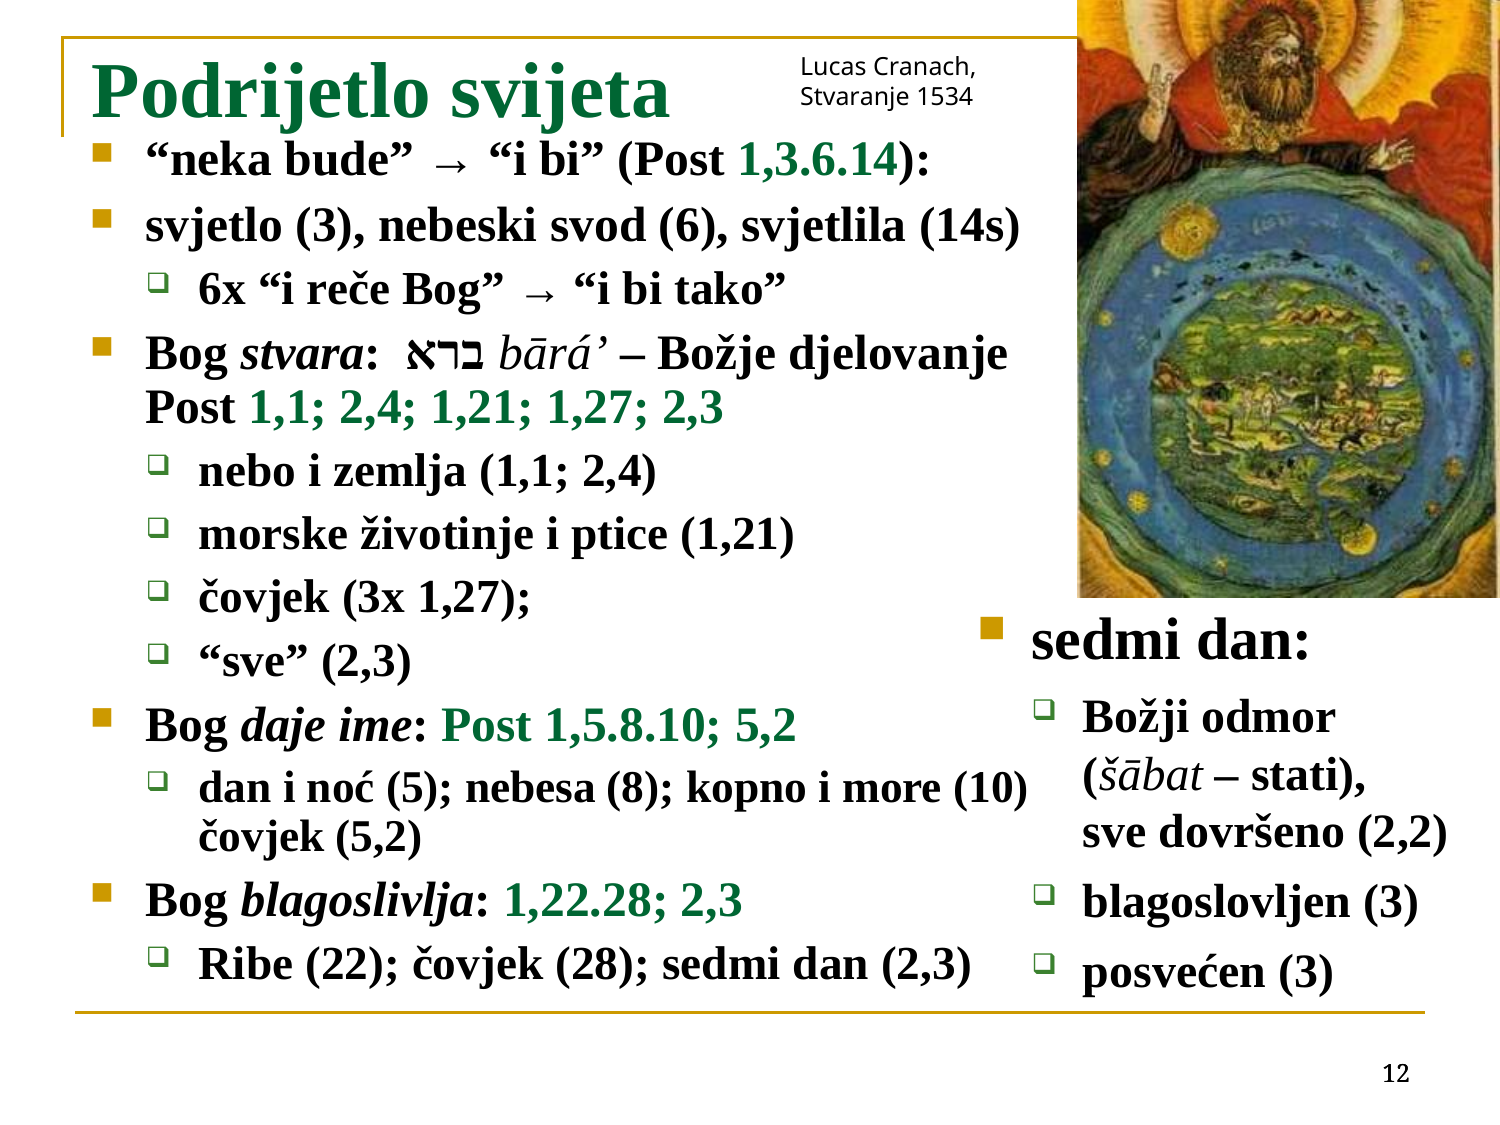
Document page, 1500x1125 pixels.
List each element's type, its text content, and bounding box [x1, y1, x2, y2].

list sedmi dan: Božji odmor (šābat – stati), sve dovršeno (2,2) blagoslovljen (3) posvećen (3) [962, 586, 1500, 1006]
title Podrijetlo svijeta [76, 30, 1077, 125]
list “neka bude” → “i bi” (Post 1,3.6.14): svjetlo (3), nebeski svod (6), svjetlila (14s) 6x “i reče Bog” → “i bi tako” Bog stvara: ברא bārá’ – Božje djelovanje Post 1,1; 2,4; 1,21; 1,27; 2,3 nebo i zemlja (1,1; 2,4) morske životinje i ptice (1,21) čovjek (3x 1,27); “sve” (2,3) Bog daje ime: Post 1,5.8.10; 5,2 dan i noć (5); nebesa (8); kopno i more (10) čovjek (5,2) Bog blagoslivlja: 1,22.28; 2,3 Ribe (22); čovjek (28); sedmi dan (2,3) [74, 125, 1077, 1006]
text_box <number> [1074, 1024, 1426, 1100]
picture [1077, 0, 1500, 598]
text_box Lucas Cranach, Stvaranje 1534 [785, 42, 1046, 118]
